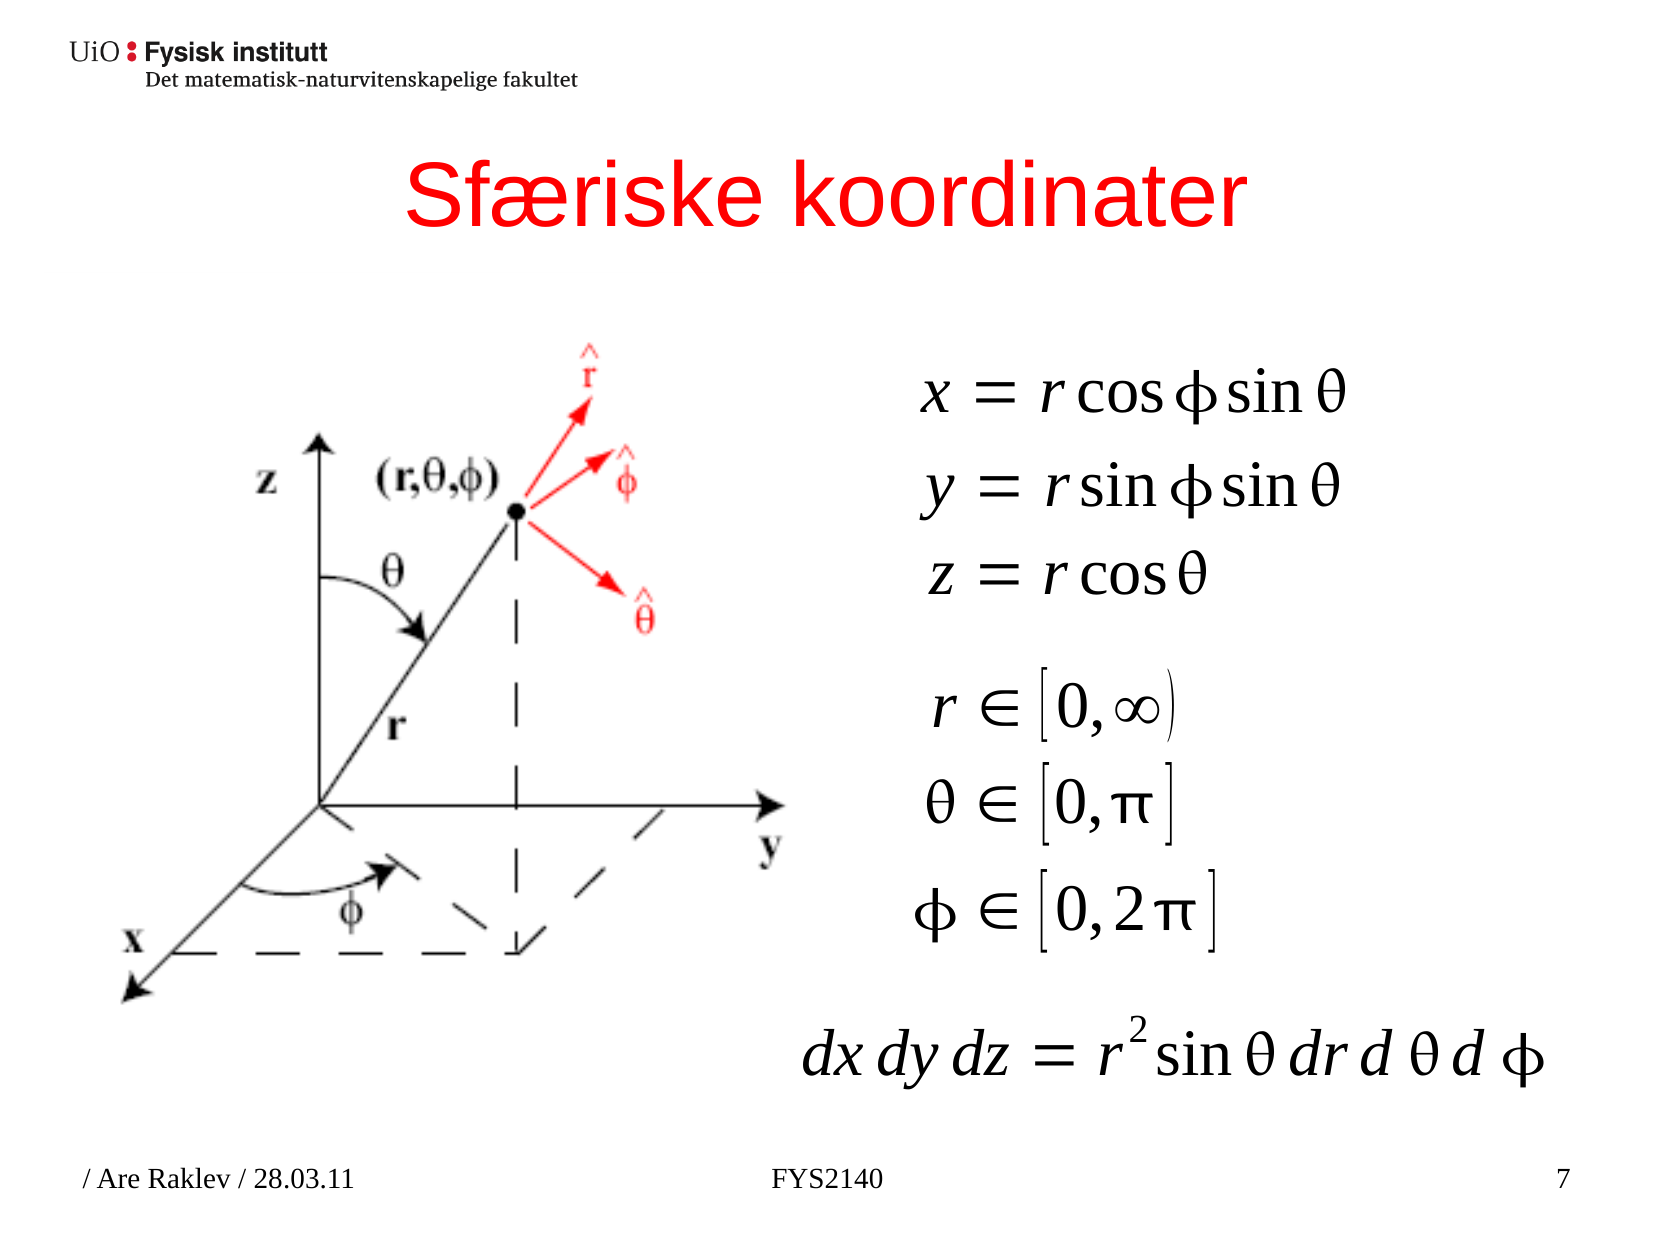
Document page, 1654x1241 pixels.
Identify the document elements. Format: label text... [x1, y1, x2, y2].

chart [917, 534, 1218, 617]
chart [911, 351, 1357, 434]
chart [917, 759, 1181, 850]
chart [793, 1007, 1552, 1097]
picture [44, 271, 832, 1049]
picture [68, 37, 581, 93]
chart [905, 865, 1223, 956]
chart [922, 664, 1183, 746]
title Sfæriske koordinater [82, 90, 1571, 298]
chart [911, 445, 1351, 528]
